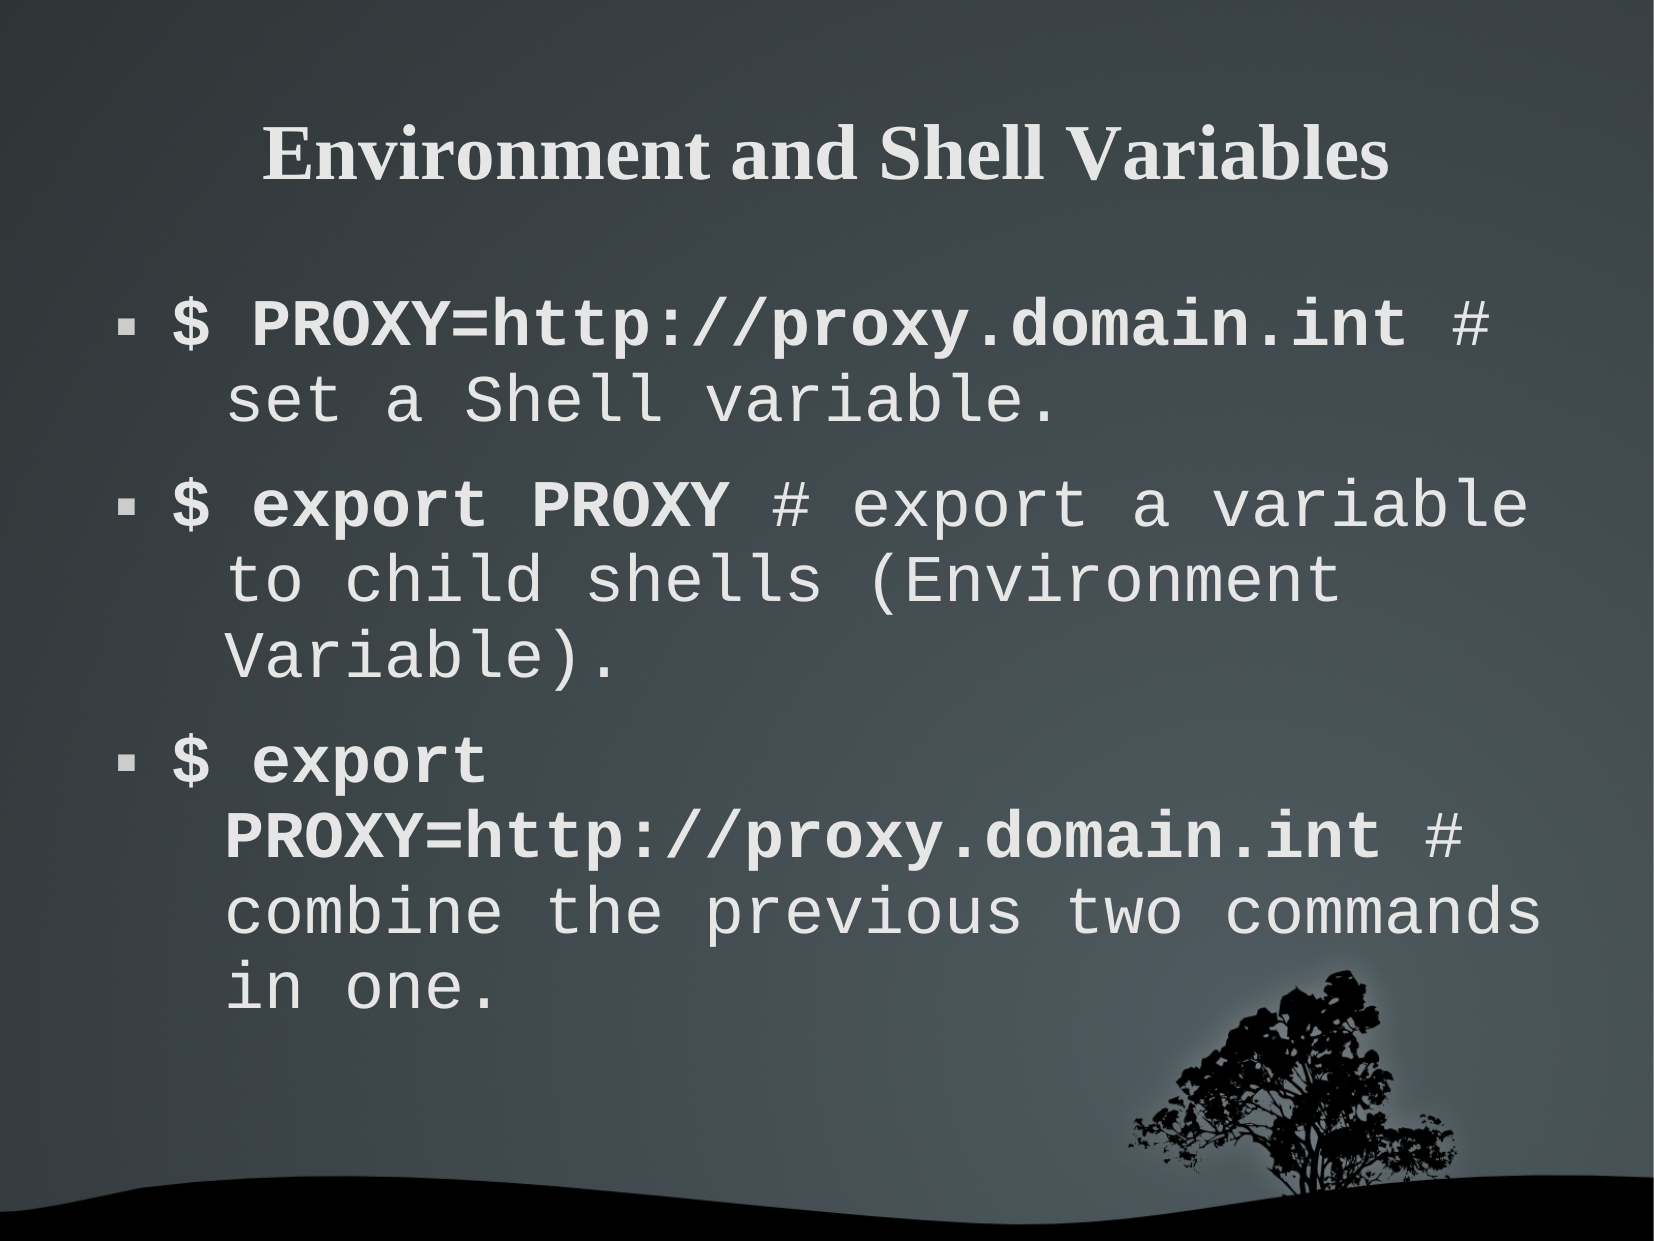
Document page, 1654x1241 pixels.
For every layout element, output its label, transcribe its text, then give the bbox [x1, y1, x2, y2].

list $ PROXY=http://proxy.domain.int # set a Shell variable. $ export PROXY # export a variable to child shells (Environment Variable). $ export PROXY=http://proxy.domain.int # combine the previous two commands in one. [82, 290, 1571, 1109]
title Environment and Shell Variables [82, 0, 1571, 290]
picture [0, 0, 1654, 1241]
